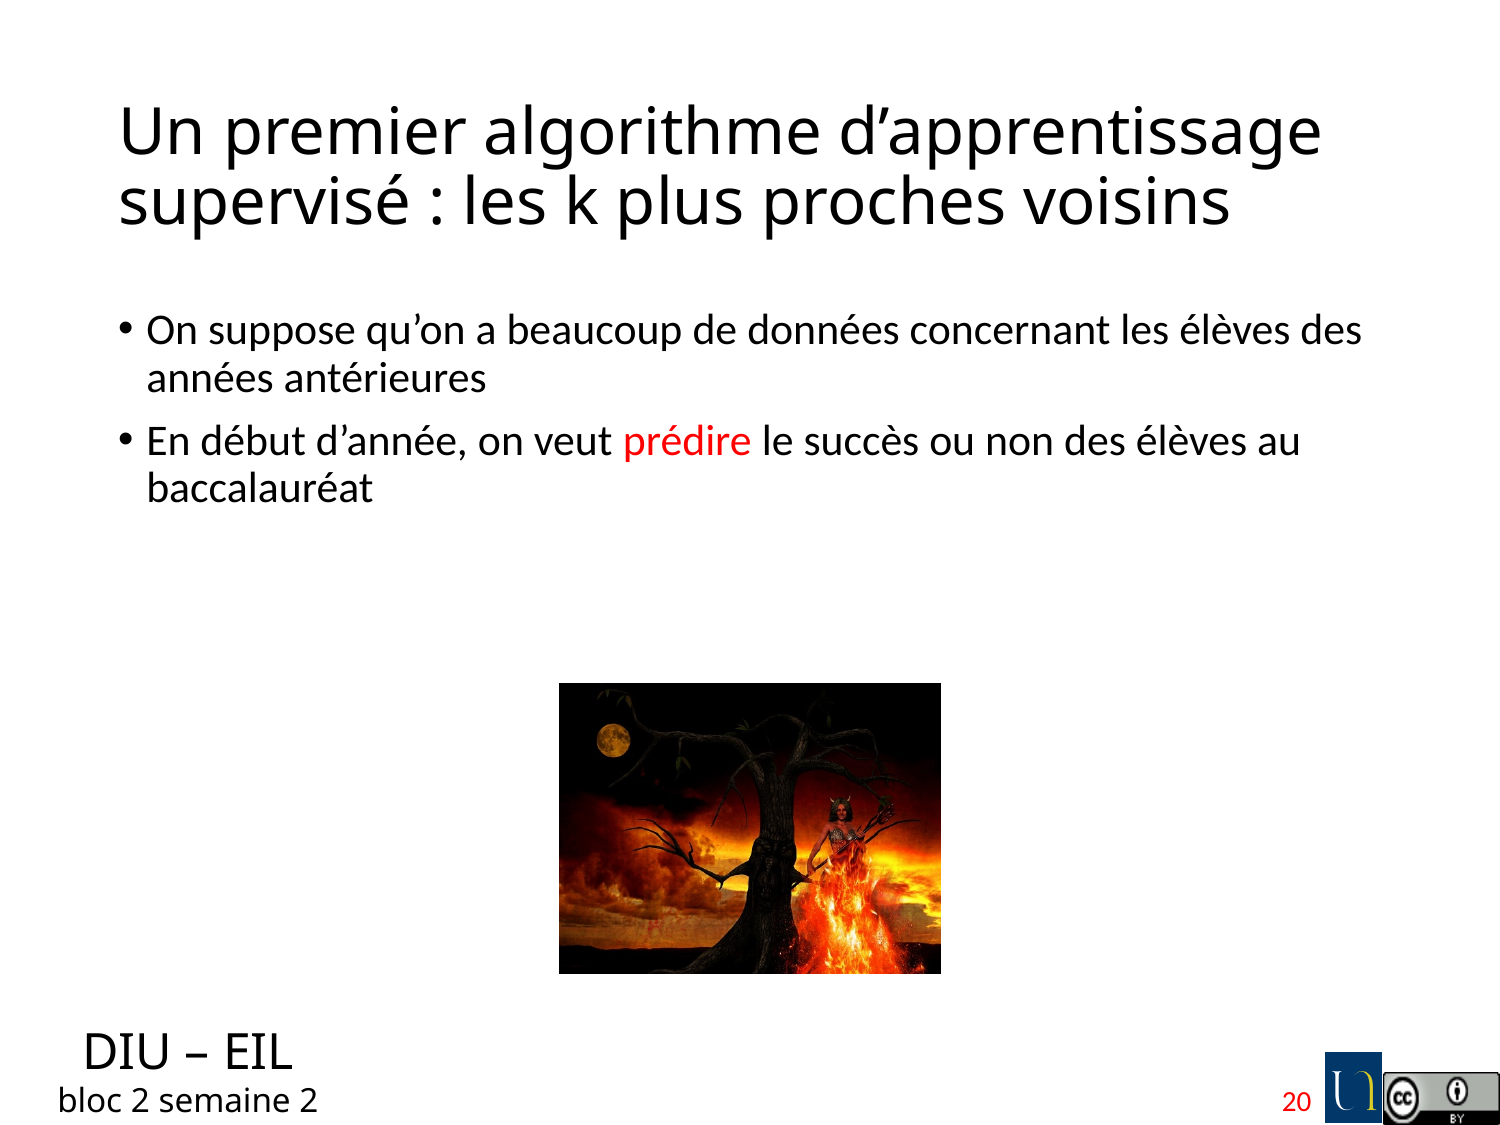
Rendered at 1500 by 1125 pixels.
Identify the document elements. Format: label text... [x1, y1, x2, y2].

picture [559, 683, 941, 974]
title Un premier algorithme d’apprentissage supervisé : les k plus proches voisins [103, 59, 1397, 278]
picture [1383, 1072, 1500, 1125]
picture [1325, 1052, 1382, 1123]
list On suppose qu’on a beaucoup de données concernant les élèves des années antérieures En début d’année, on veut prédire le succès ou non des élèves au baccalauréat [103, 299, 1397, 1014]
slide_number <numéro> [1240, 1070, 1327, 1125]
